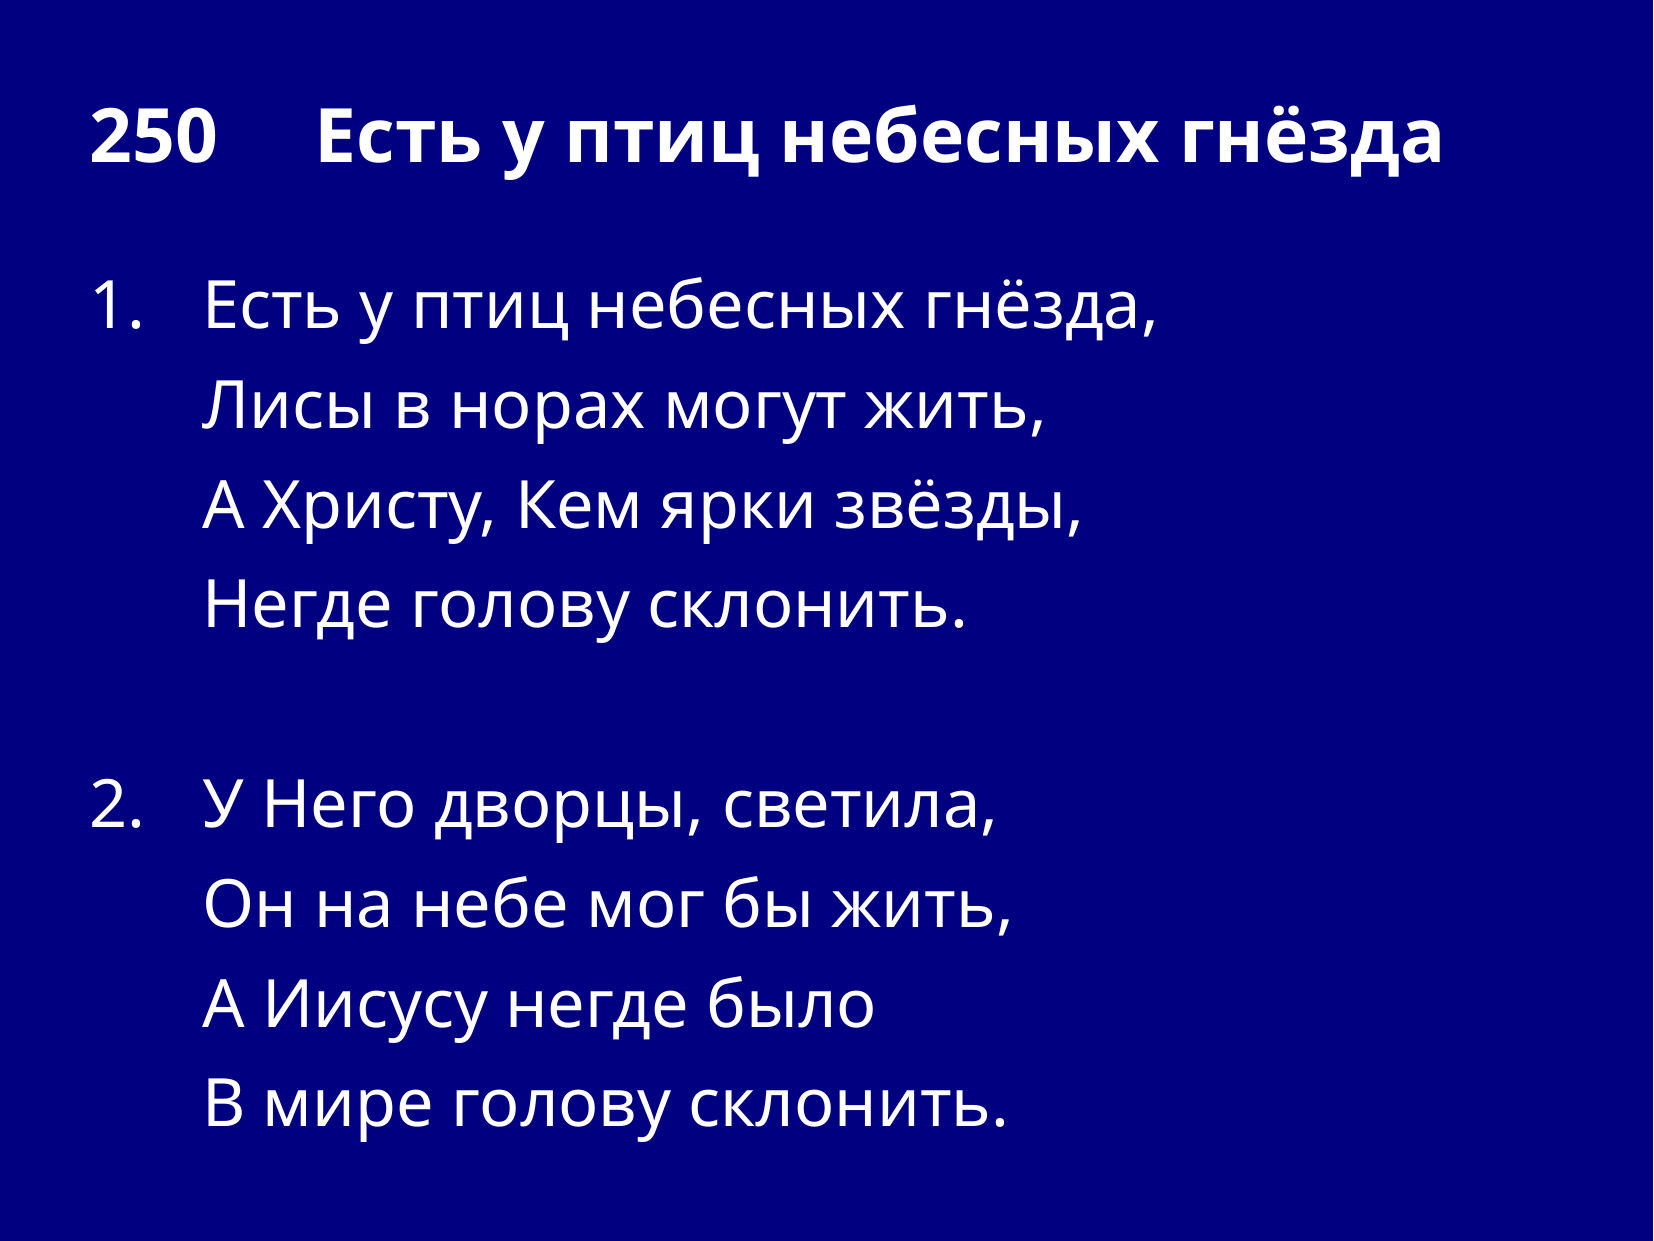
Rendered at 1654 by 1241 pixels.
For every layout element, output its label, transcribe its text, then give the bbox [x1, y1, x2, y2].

text_box 250 Есть у птиц небесных гнёзда [75, 75, 1653, 188]
text_box 1. Есть у птиц небесных гнёзда, Лисы в норах могут жить, А Христу, Кем ярки звёзды, Негде голову склонить. 2. У Него дворцы, светила, Он на небе мог бы жить, А Иисусу негде было В мире голову склонить. [75, 188, 1576, 1163]
